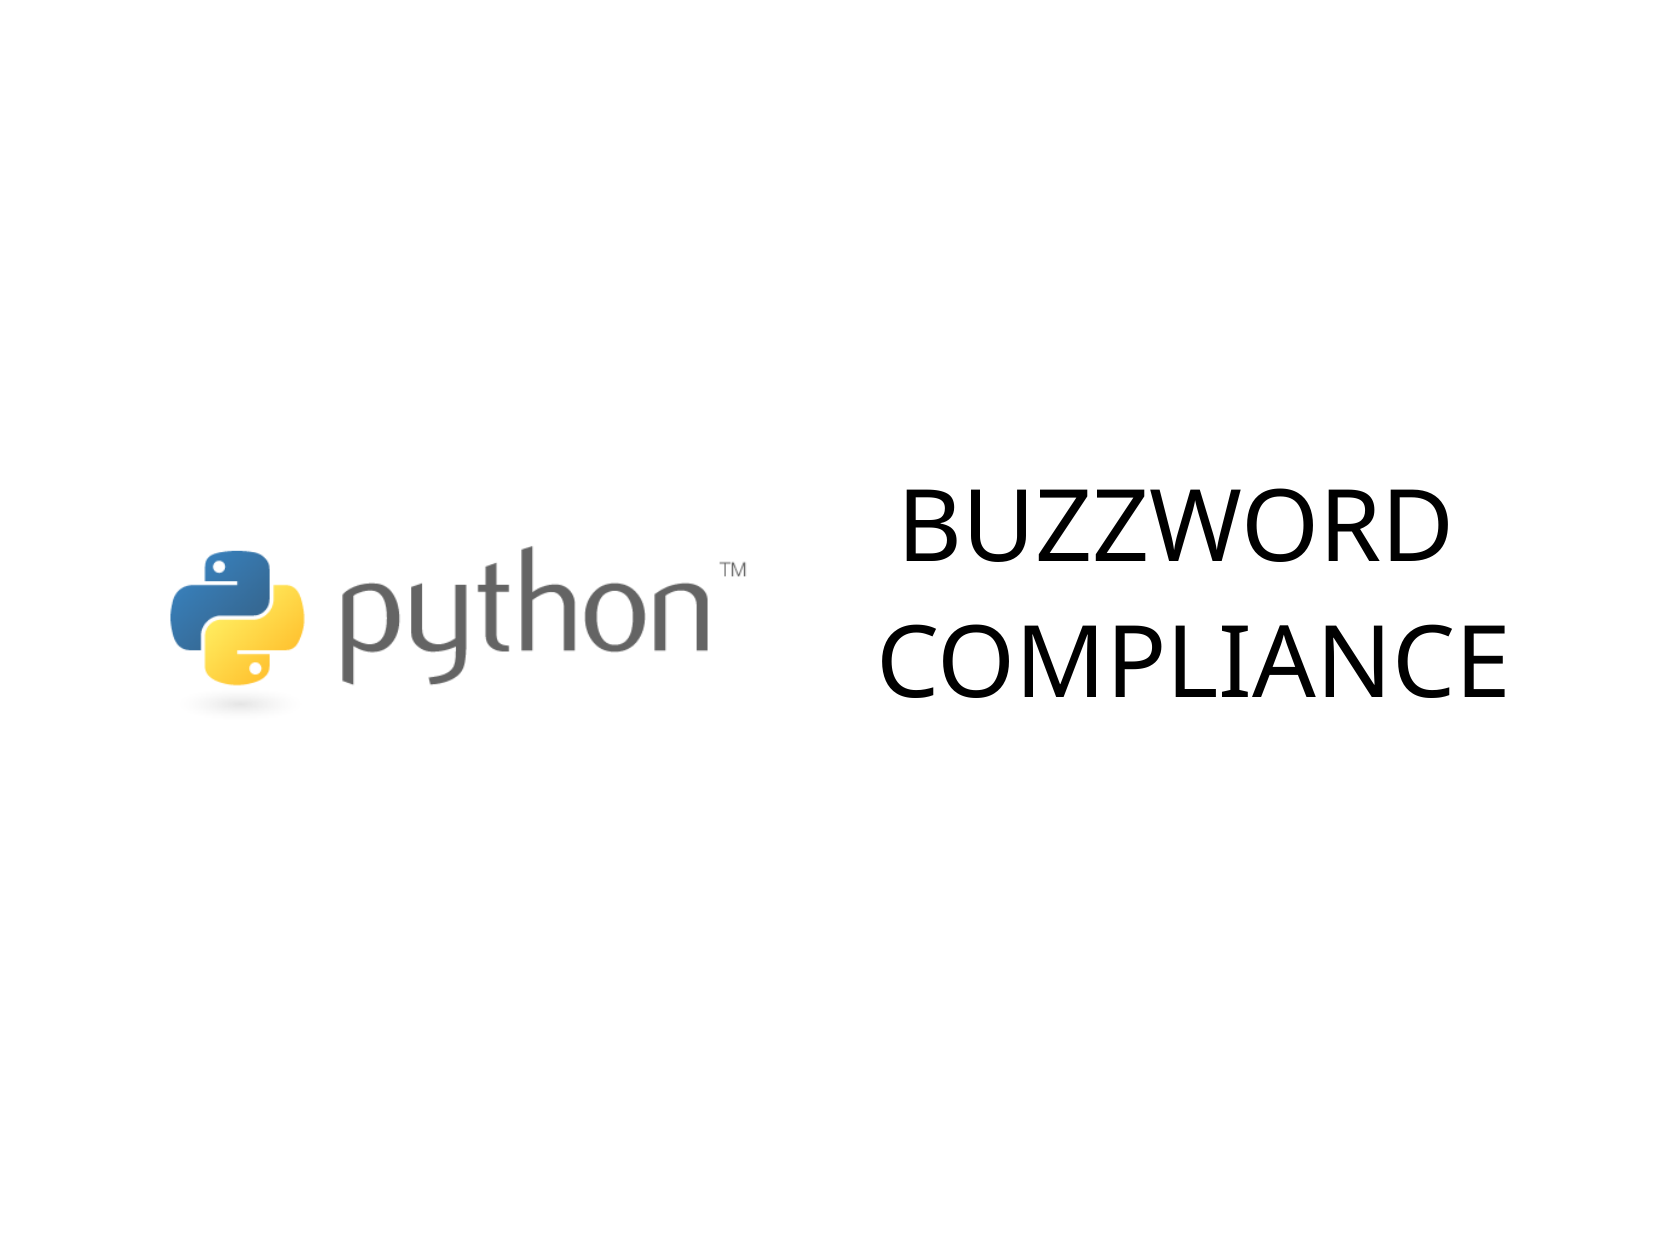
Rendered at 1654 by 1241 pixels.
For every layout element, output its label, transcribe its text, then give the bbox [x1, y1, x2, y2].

title BUZZWORD COMPLIANCE [746, 464, 1571, 718]
picture [75, 511, 802, 757]
